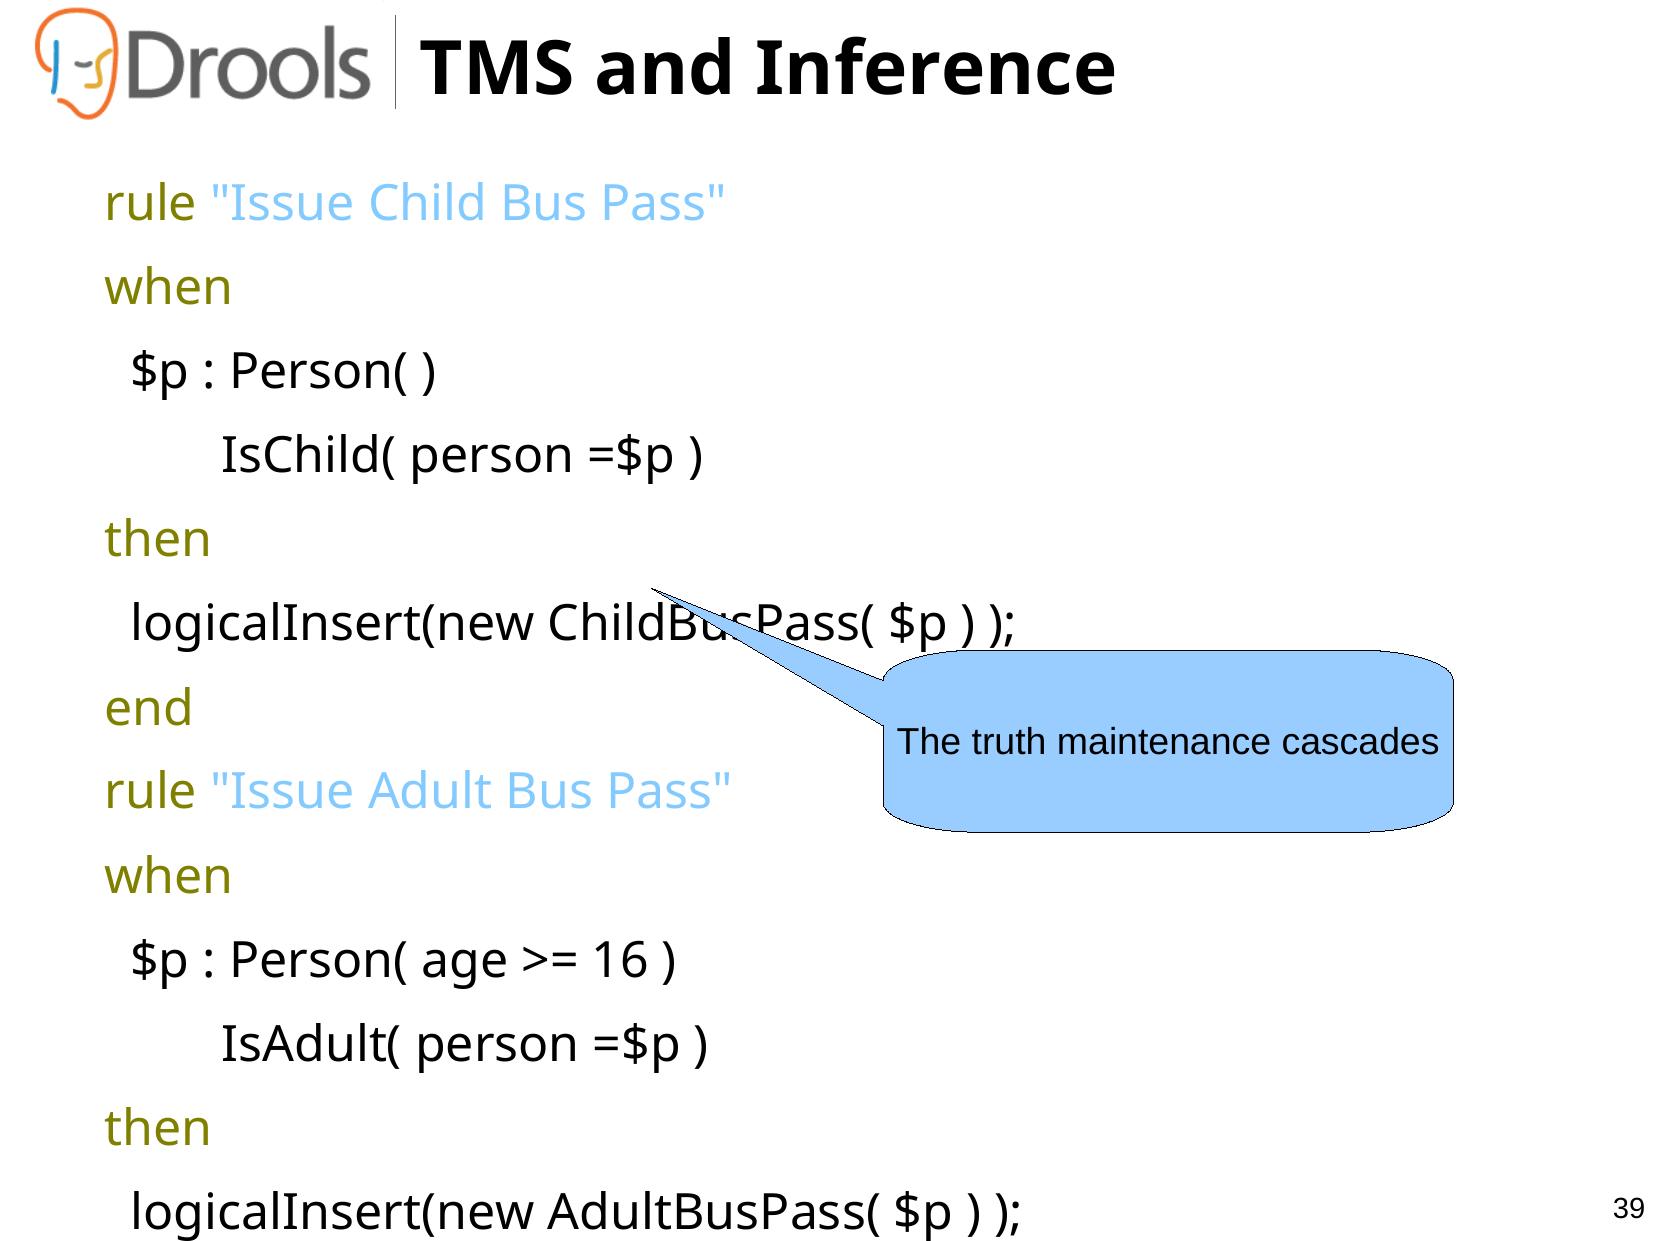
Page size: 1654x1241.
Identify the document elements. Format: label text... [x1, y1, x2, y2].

list rule "Issue Child Bus Pass" when $p : Person( ) IsChild( person =$p ) then logicalInsert(new ChildBusPass( $p ) ); end rule "Issue Adult Bus Pass" when $p : Person( age >= 16 ) IsAdult( person =$p ) then logicalInsert(new AdultBusPass( $p ) ); end [104, 166, 1517, 1154]
picture [29, 0, 384, 126]
title TMS and Inference [419, 12, 1630, 118]
text_box The truth maintenance cascades [651, 588, 1454, 833]
